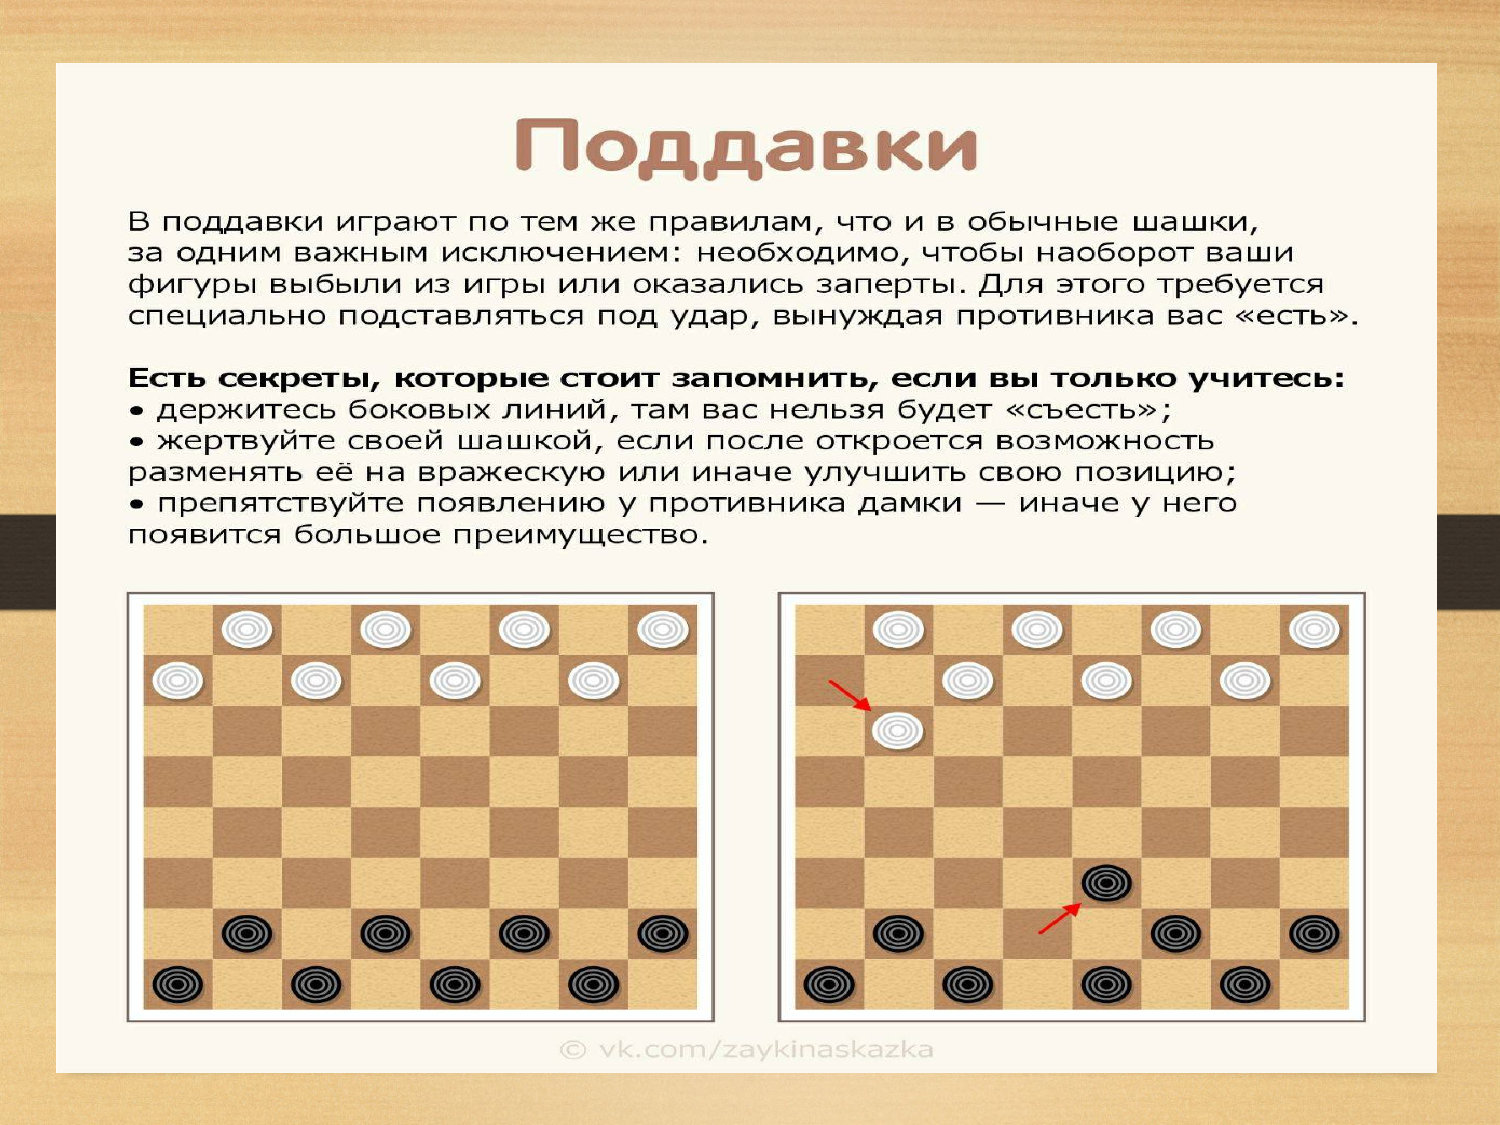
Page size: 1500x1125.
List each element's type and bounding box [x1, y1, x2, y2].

picture [56, 63, 1437, 1073]
